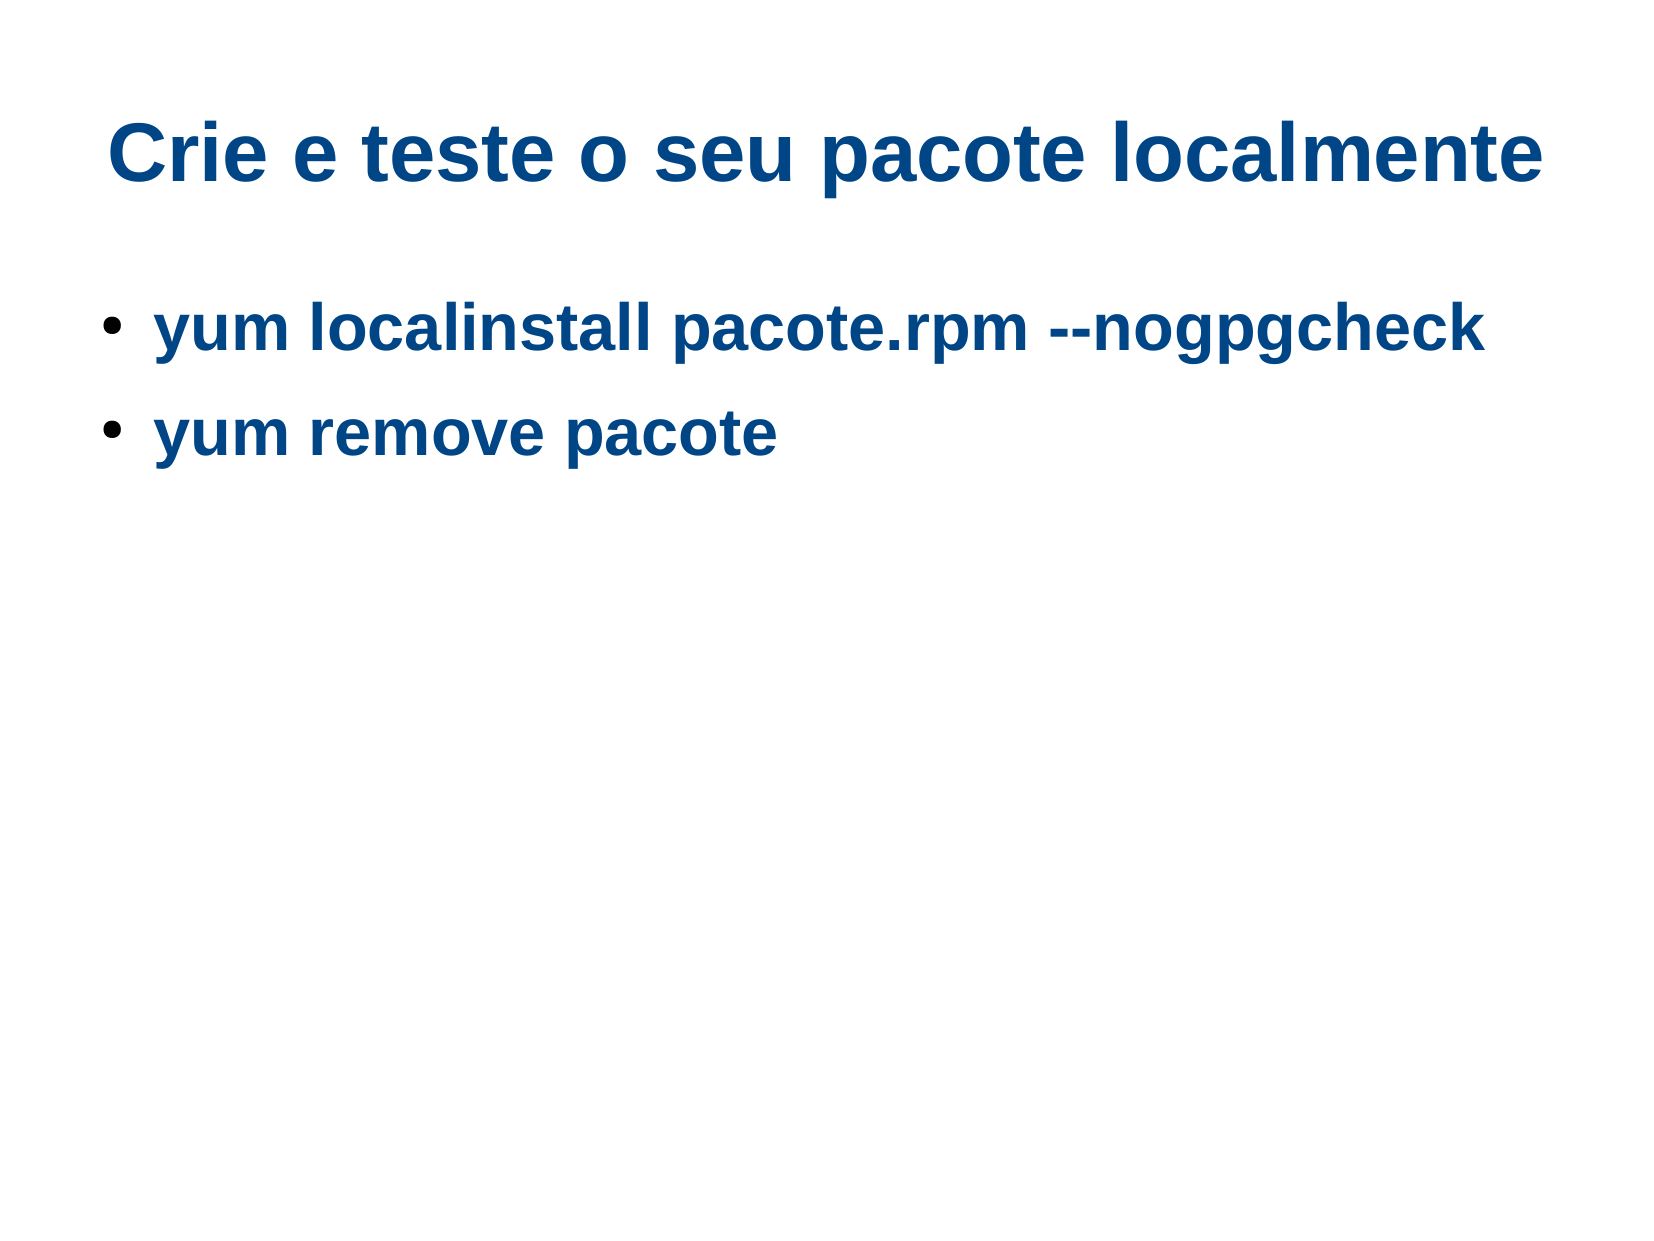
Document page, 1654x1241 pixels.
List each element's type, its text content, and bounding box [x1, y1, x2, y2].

title Crie e teste o seu pacote localmente [82, 56, 1571, 250]
list yum localinstall pacote.rpm --nogpgcheck yum remove pacote [82, 290, 1571, 1094]
